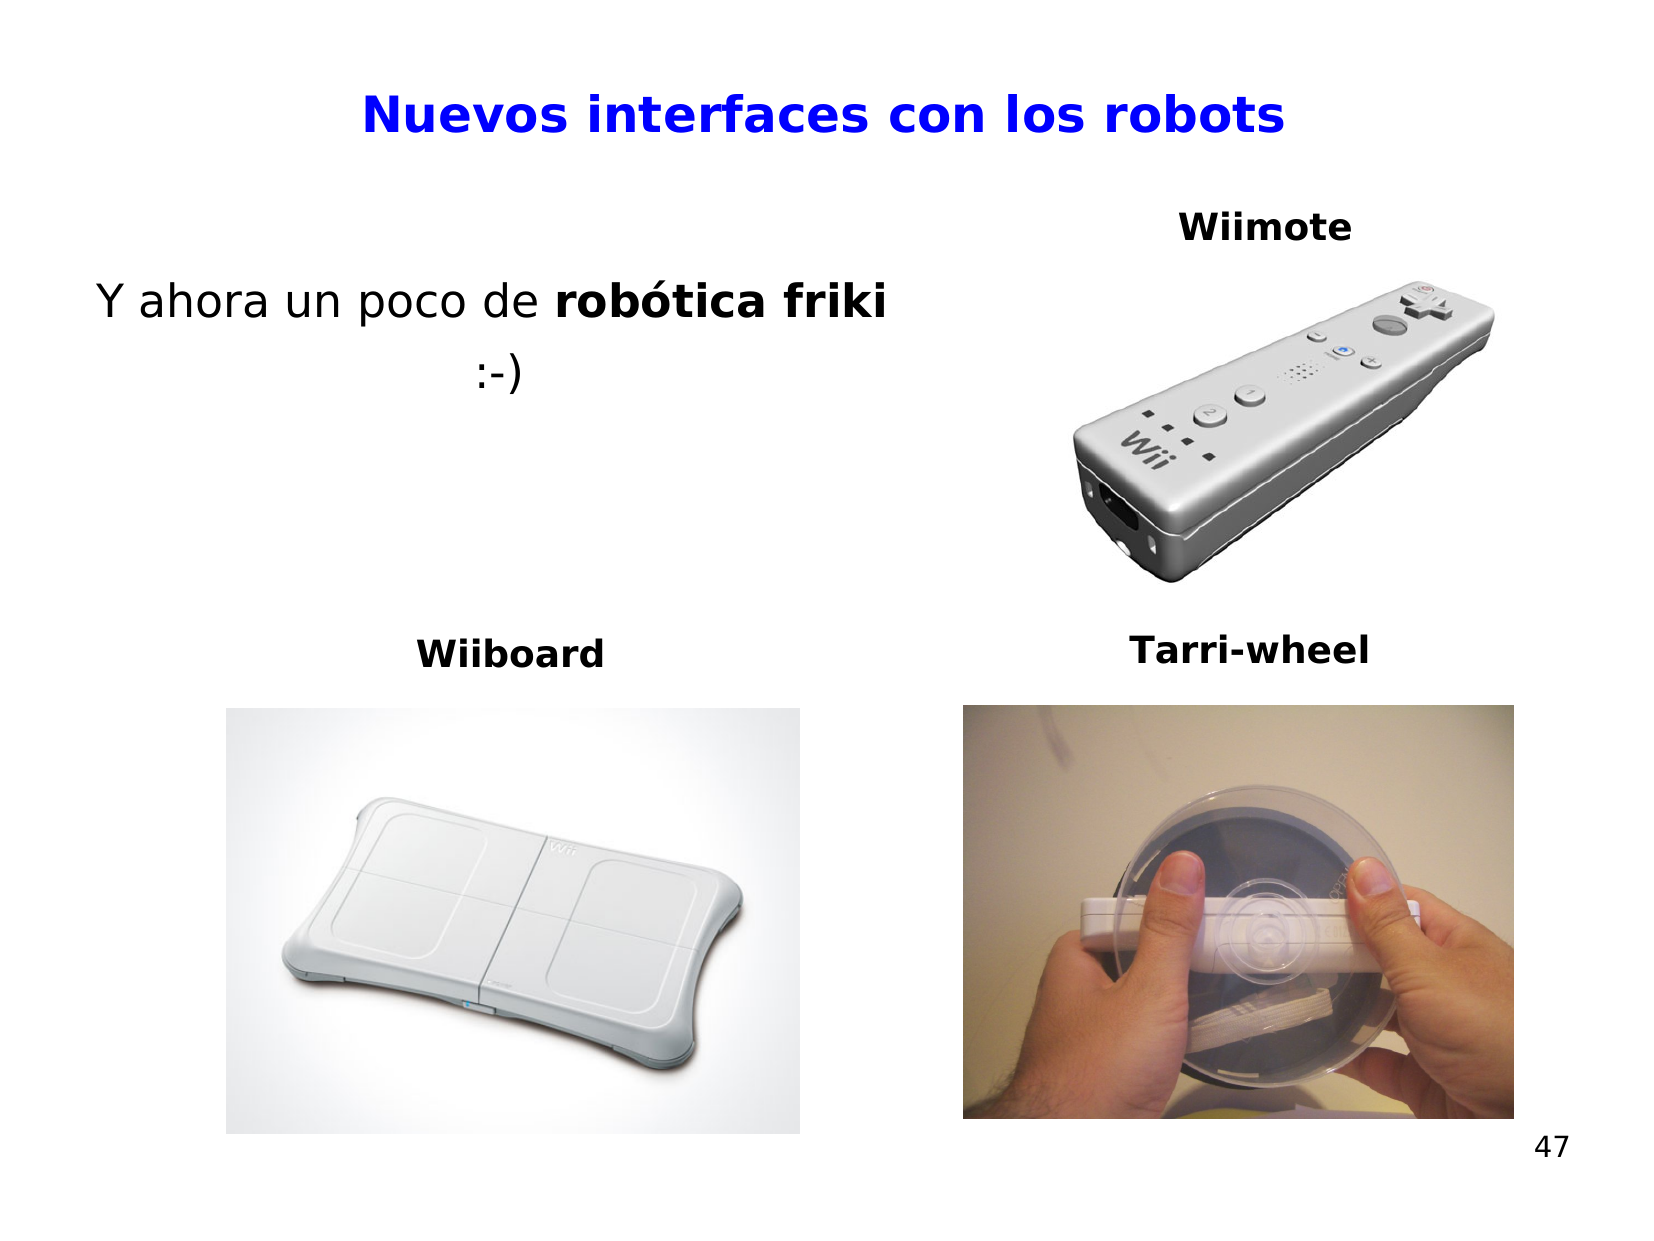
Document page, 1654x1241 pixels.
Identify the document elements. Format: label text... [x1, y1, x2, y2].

text_box Wiiboard [401, 625, 621, 684]
picture [963, 705, 1514, 1119]
text_box Nuevos interfaces con los robots [346, 78, 1302, 152]
text_box Wiimote [1163, 197, 1368, 257]
text_box Tarri-wheel [1114, 621, 1386, 680]
picture [226, 708, 800, 1134]
picture [1052, 278, 1520, 585]
text_box Y ahora un poco de robótica friki :-) [81, 267, 904, 407]
